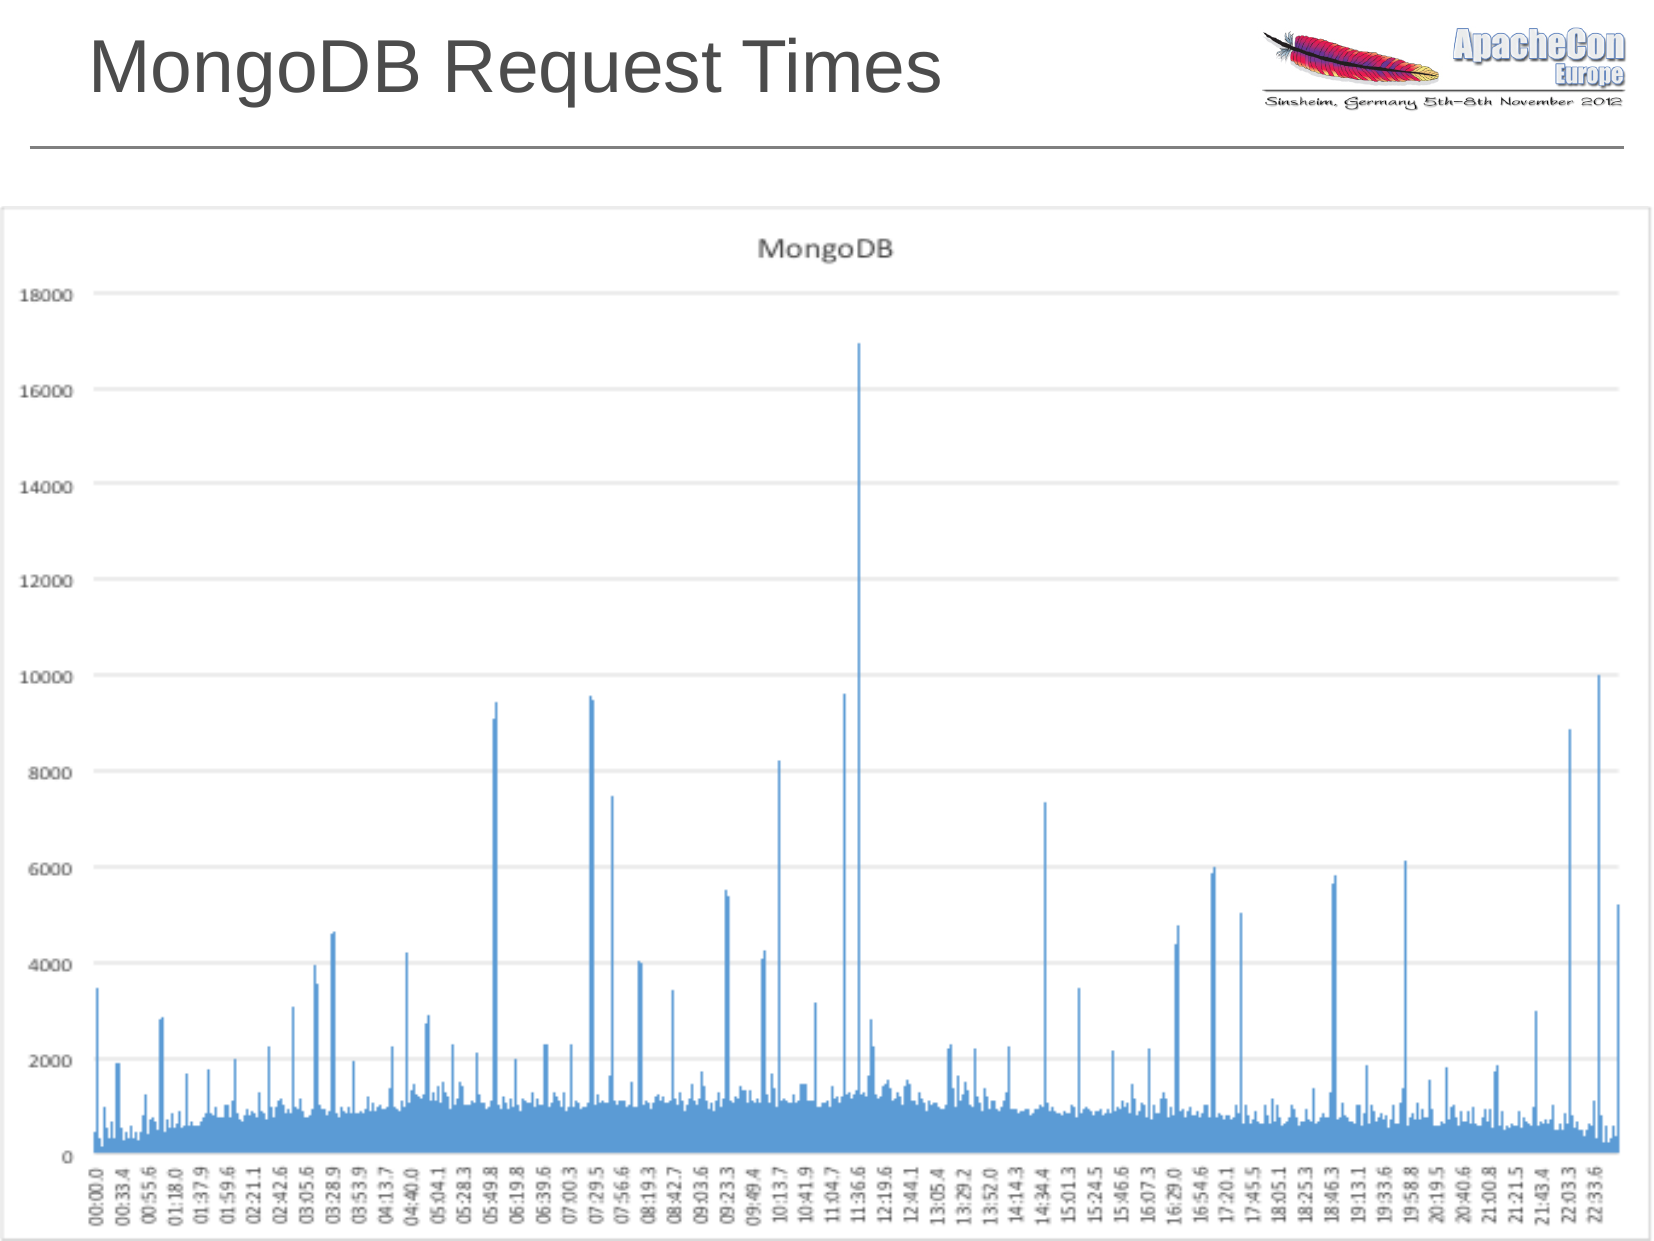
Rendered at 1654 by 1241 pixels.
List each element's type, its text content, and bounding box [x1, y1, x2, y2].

picture [0, 0, 1654, 1241]
title MongoDB Request Times [88, 18, 1447, 116]
